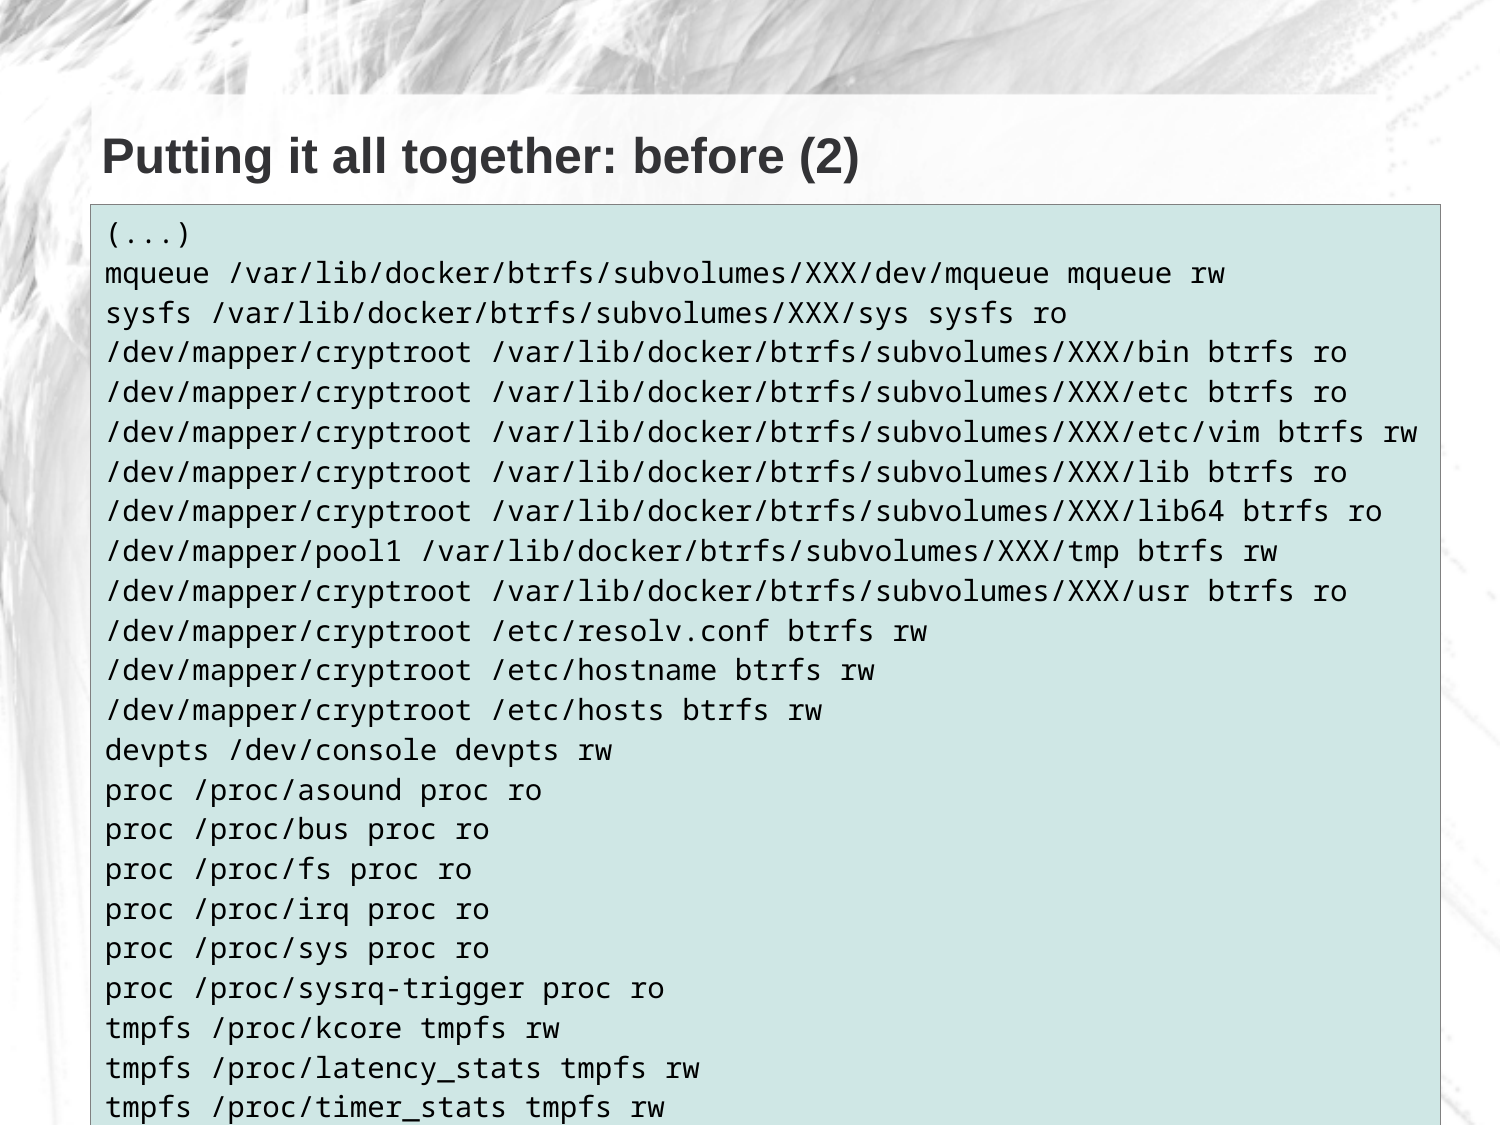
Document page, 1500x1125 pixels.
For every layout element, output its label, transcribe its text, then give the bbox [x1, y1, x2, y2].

text_box (...) mqueue /var/lib/docker/btrfs/subvolumes/XXX/dev/mqueue mqueue rw sysfs /var/lib/docker/btrfs/subvolumes/XXX/sys sysfs ro /dev/mapper/cryptroot /var/lib/docker/btrfs/subvolumes/XXX/bin btrfs ro /dev/mapper/cryptroot /var/lib/docker/btrfs/subvolumes/XXX/etc btrfs ro /dev/mapper/cryptroot /var/lib/docker/btrfs/subvolumes/XXX/etc/vim btrfs rw /dev/mapper/cryptroot /var/lib/docker/btrfs/subvolumes/XXX/lib btrfs ro /dev/mapper/cryptroot /var/lib/docker/btrfs/subvolumes/XXX/lib64 btrfs ro /dev/mapper/pool1 /var/lib/docker/btrfs/subvolumes/XXX/tmp btrfs rw /dev/mapper/cryptroot /var/lib/docker/btrfs/subvolumes/XXX/usr btrfs ro /dev/mapper/cryptroot /etc/resolv.conf btrfs rw /dev/mapper/cryptroot /etc/hostname btrfs rw /dev/mapper/cryptroot /etc/hosts btrfs rw devpts /dev/console devpts rw proc /proc/asound proc ro proc /proc/bus proc ro proc /proc/fs proc ro proc /proc/irq proc ro proc /proc/sys proc ro proc /proc/sysrq-trigger proc ro tmpfs /proc/kcore tmpfs rw tmpfs /proc/latency_stats tmpfs rw tmpfs /proc/timer_stats tmpfs rw [90, 204, 1441, 1051]
title Putting it all together: before (2) [61, 108, 1412, 205]
picture [0, 0, 1500, 1125]
